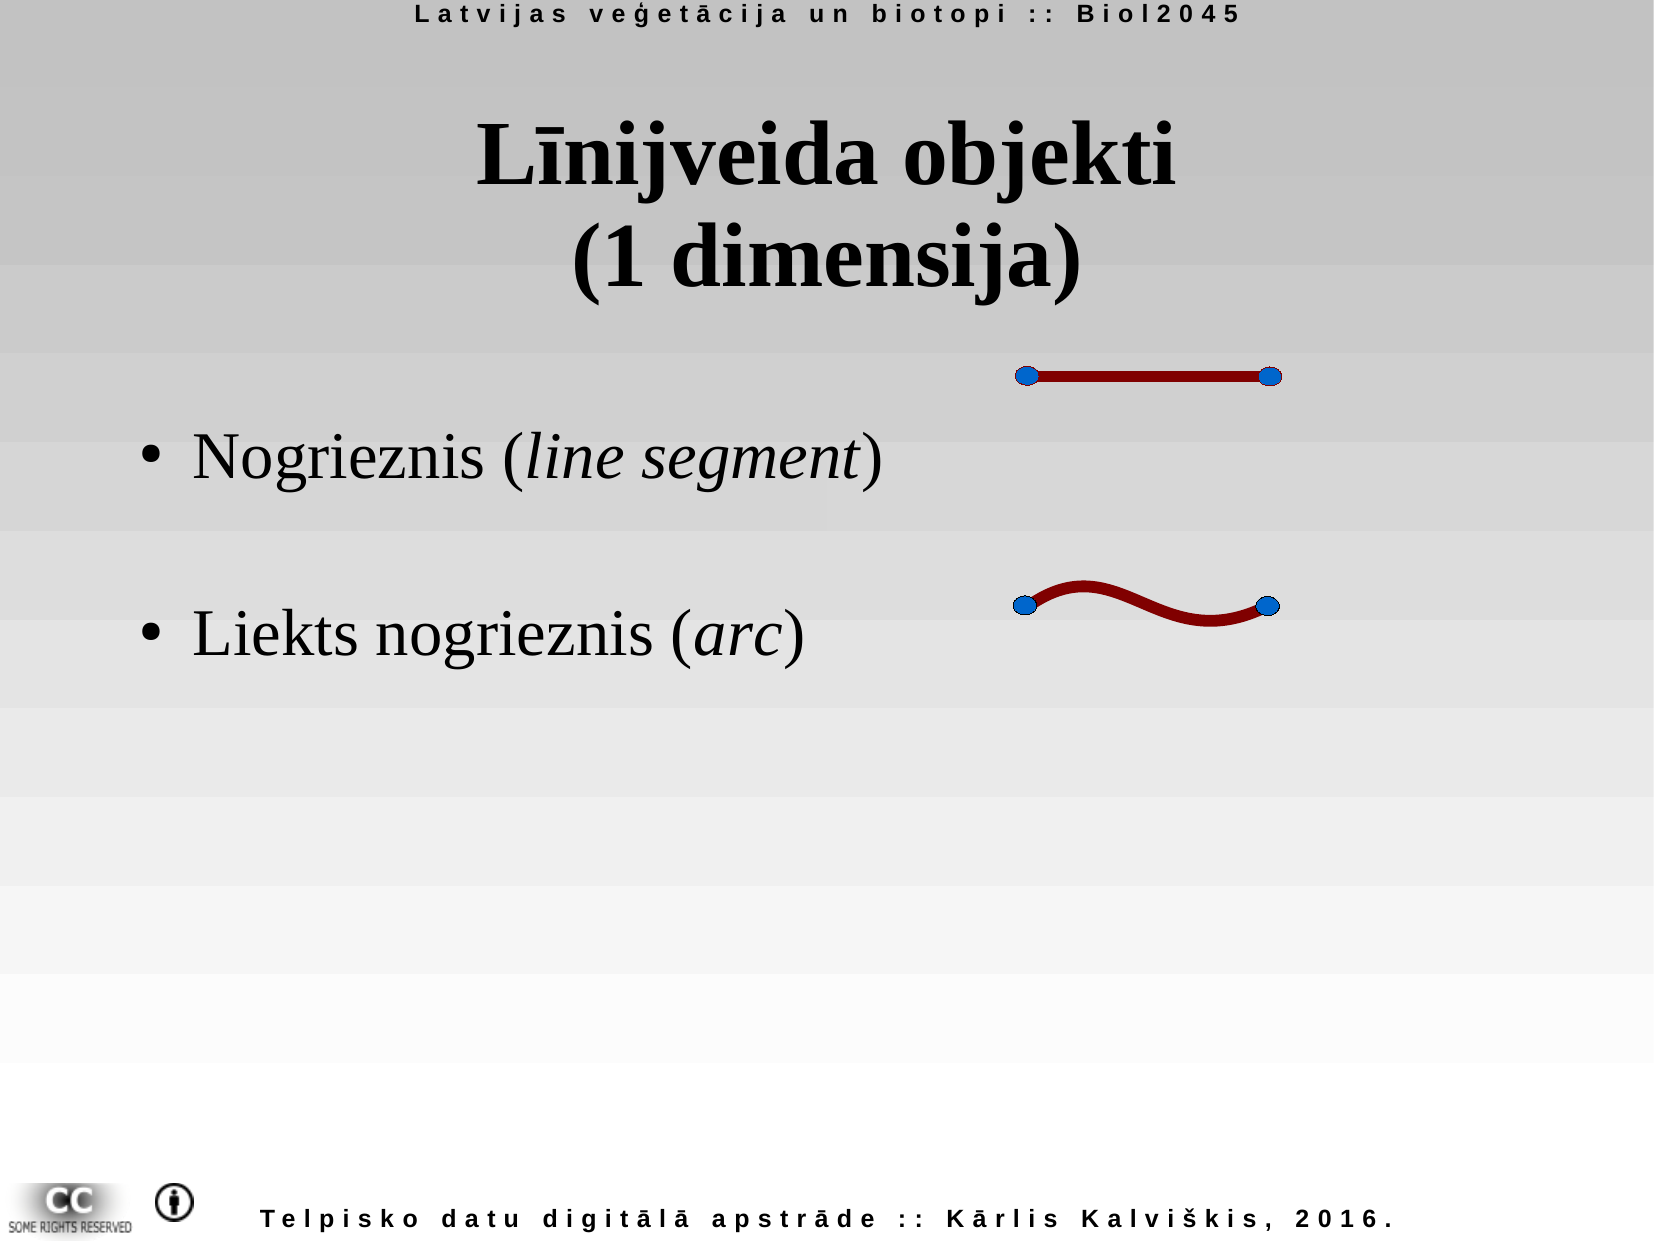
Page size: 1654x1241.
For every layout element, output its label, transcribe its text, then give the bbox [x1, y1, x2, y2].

text_box [1013, 595, 1037, 615]
text_box [1015, 366, 1040, 386]
text_box [1255, 596, 1280, 616]
picture [0, 0, 1654, 1241]
text_box [1258, 366, 1282, 386]
list Nogrieznis (line segment) Liekts nogrieznis (arc) [121, 344, 1534, 1127]
title Līnijveida objekti (1 dimensija) [121, 102, 1534, 311]
